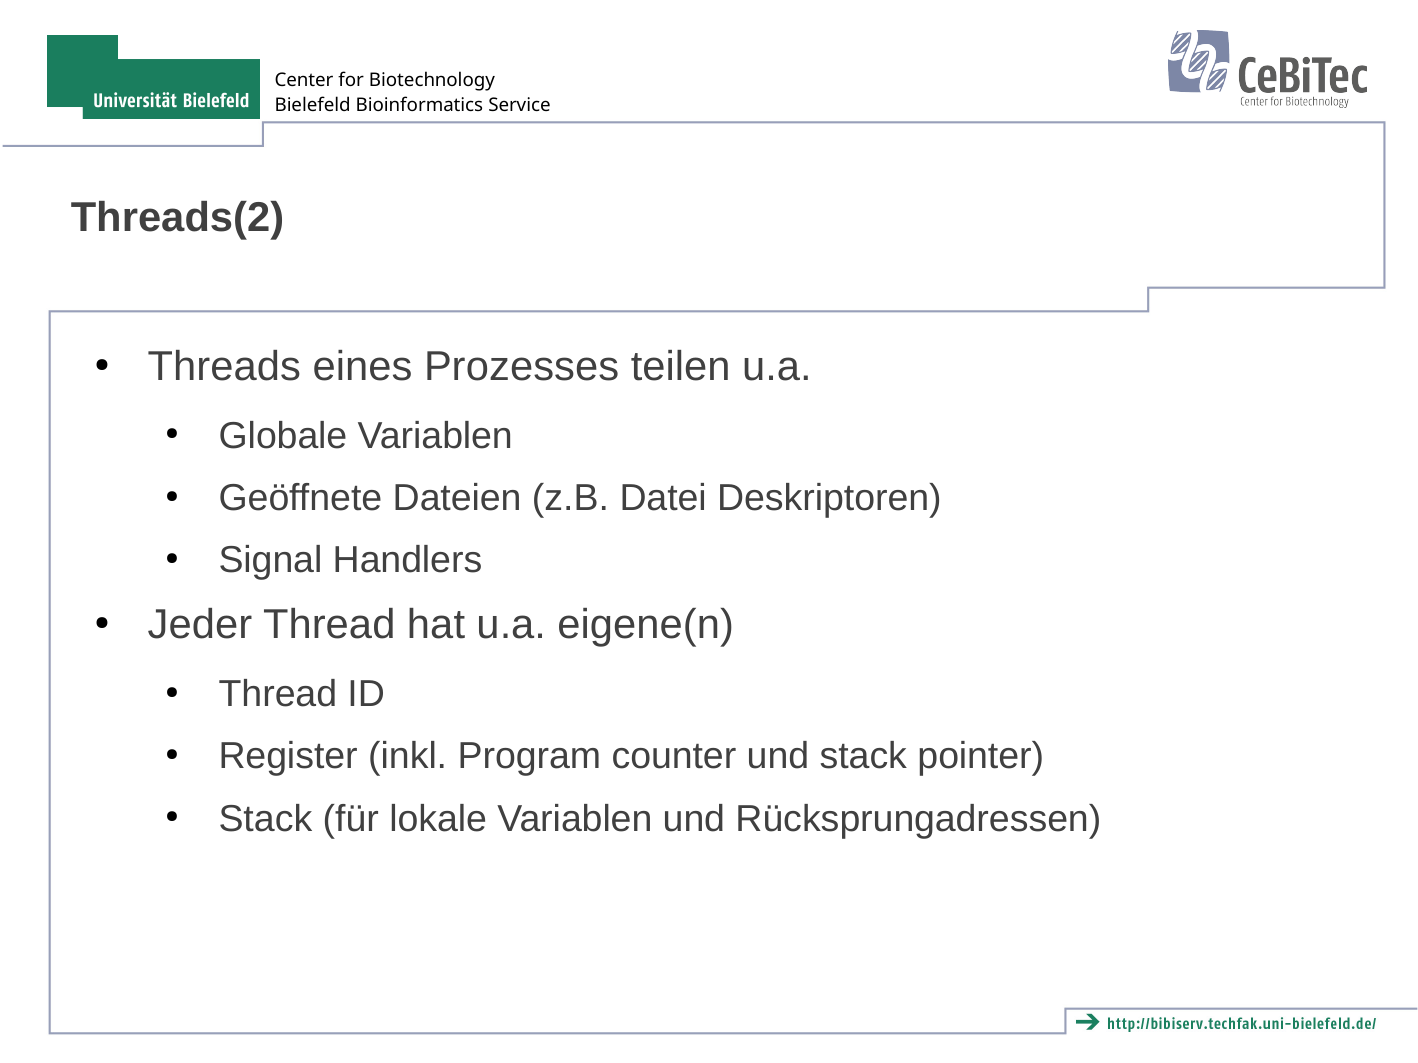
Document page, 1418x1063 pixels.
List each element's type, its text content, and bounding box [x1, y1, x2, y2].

list Threads eines Prozesses teilen u.a. Globale Variablen Geöffnete Dateien (z.B. Datei Deskriptoren) Signal Handlers Jeder Thread hat u.a. eigene(n) Thread ID Register (inkl. Program counter und stack pointer) Stack (für lokale Variablen und Rücksprungadressen) [76, 342, 1375, 942]
title Threads(2) [70, 159, 1359, 275]
picture [2, 3, 1418, 1063]
